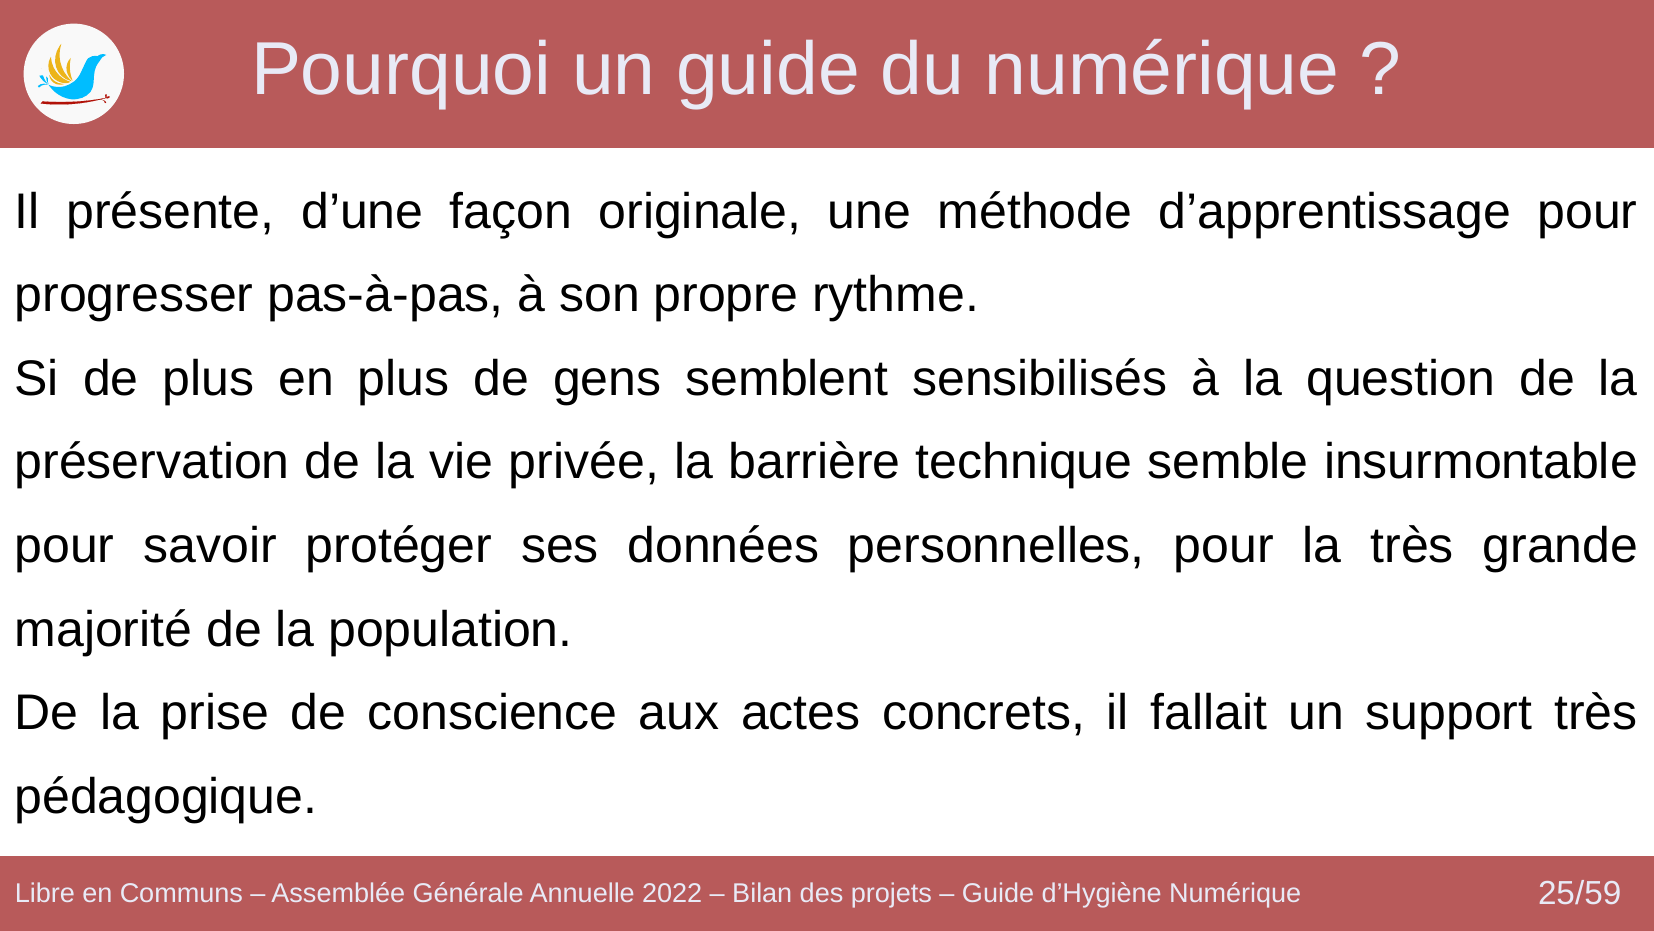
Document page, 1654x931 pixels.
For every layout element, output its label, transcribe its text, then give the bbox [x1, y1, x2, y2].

text_box <numéro>/59 [1505, 848, 1654, 931]
text_box Libre en Communs – Assemblée Générale Annuelle 2022 – Bilan des projets – Guide d’Hygiène Numérique [0, 856, 1447, 931]
text_box [0, 0, 1654, 147]
text_box Pourquoi un guide du numérique ? [191, 18, 1462, 118]
text_box Il présente, d’une façon originale, une méthode d’apprentissage pour progresser pas-à-pas, à son propre rythme. Si de plus en plus de gens semblent sensibilisés à la question de la préservation de la vie privée, la barrière technique semble insurmontable pour savoir protéger ses données personnelles, pour la très grande majorité de la population. De la prise de conscience aux actes concrets, il fallait un support très pédagogique. [0, 147, 1654, 931]
picture [23, 23, 125, 125]
